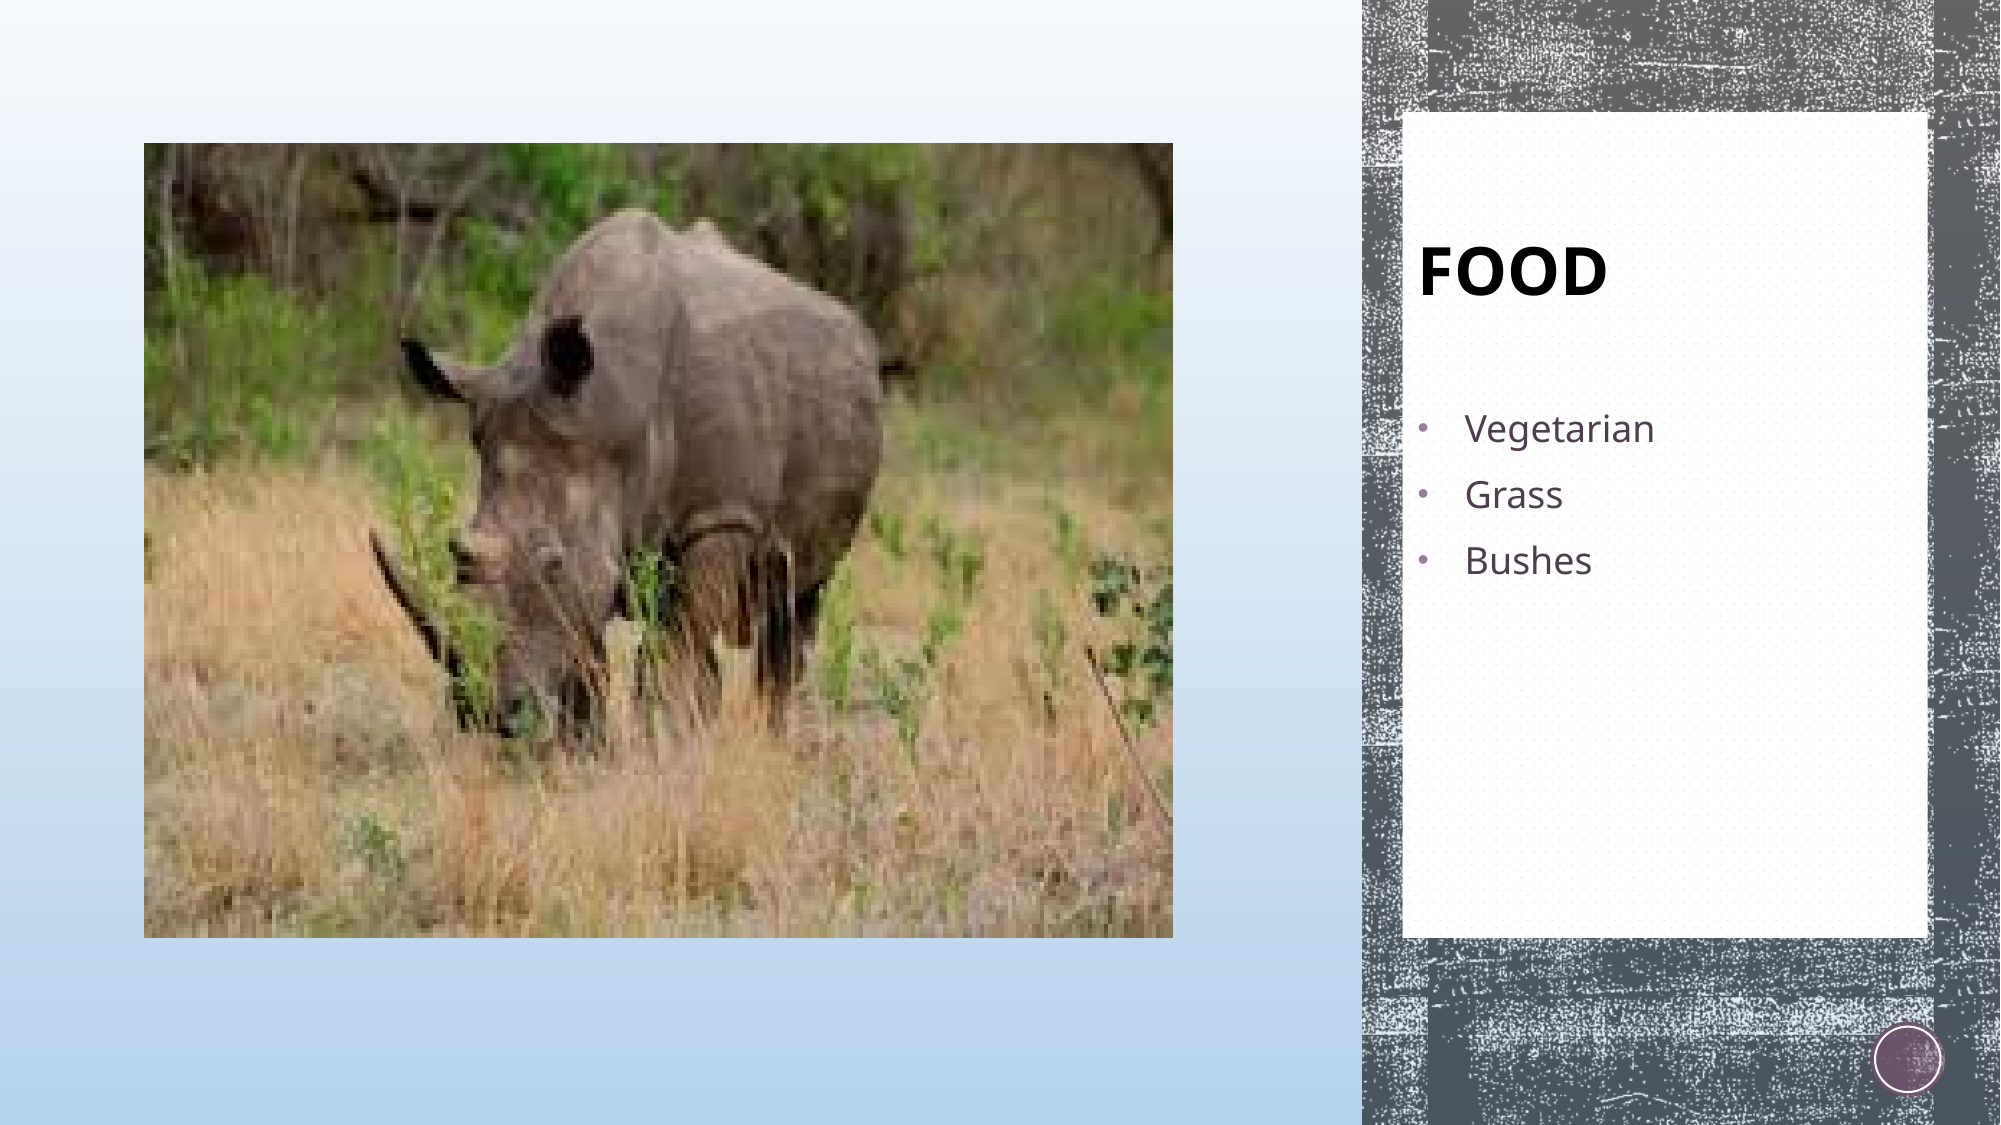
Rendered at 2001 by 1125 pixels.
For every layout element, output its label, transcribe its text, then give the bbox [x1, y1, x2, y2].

picture [1870, 1021, 1946, 1097]
title FOOD [1402, 112, 1928, 397]
picture [144, 143, 1173, 938]
list Vegetarian Grass Bushes [1402, 397, 1928, 938]
